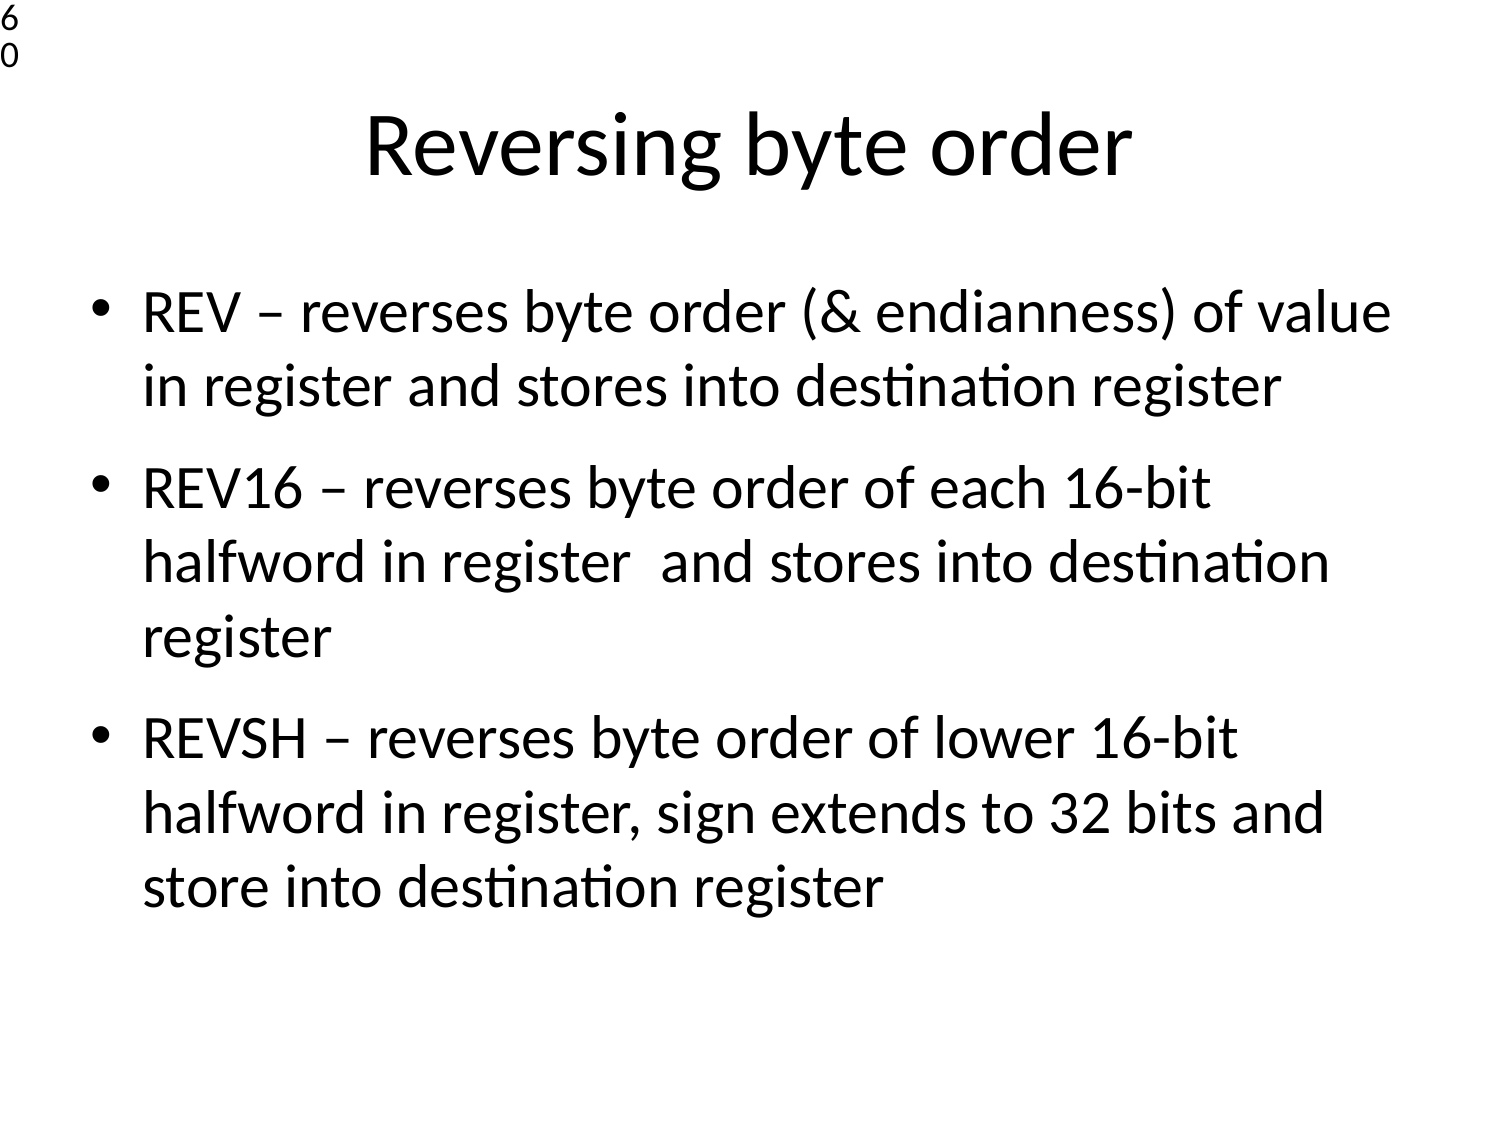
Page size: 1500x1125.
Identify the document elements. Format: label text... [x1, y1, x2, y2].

title Reversing byte order [75, 45, 1425, 233]
list REV – reverses byte order (& endianness) of value in register and stores into destination register REV16 – reverses byte order of each 16-bit halfword in register and stores into destination register REVSH – reverses byte order of lower 16-bit halfword in register, sign extends to 32 bits and store into destination register [75, 262, 1425, 1005]
